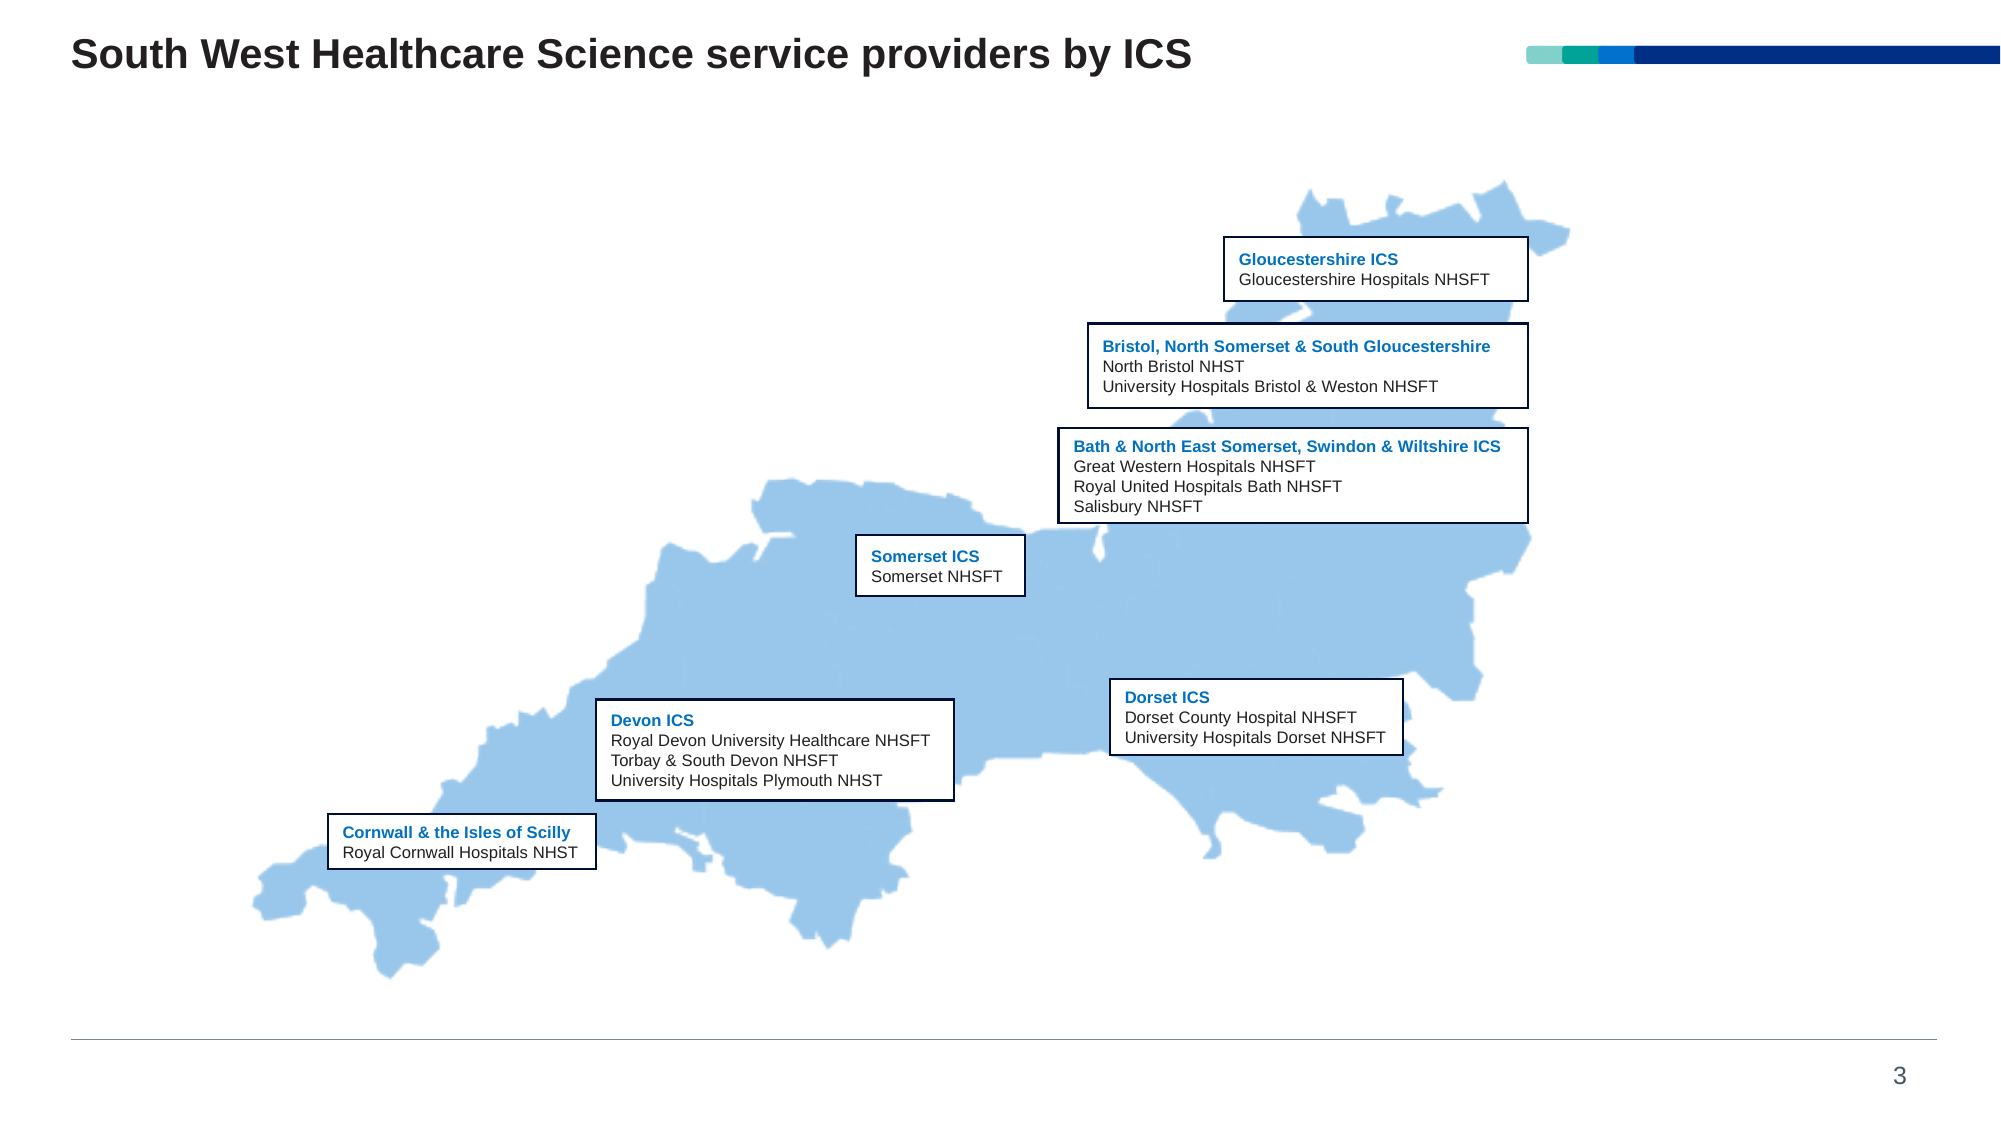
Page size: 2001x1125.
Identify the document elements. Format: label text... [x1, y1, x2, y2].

text_box Bristol, North Somerset & South Gloucestershire North Bristol NHST University Hospitals Bristol & Weston NHSFT [1088, 324, 1528, 408]
text_box Cornwall & the Isles of Scilly Royal Cornwall Hospitals NHST [328, 814, 596, 869]
text_box Gloucestershire ICS Gloucestershire Hospitals NHSFT [1224, 237, 1528, 301]
text_box Dorset ICS Dorset County Hospital NHSFT University Hospitals Dorset NHSFT [1110, 679, 1403, 755]
text_box Devon ICS Royal Devon University Healthcare NHSFT Torbay & South Devon NHSFT University Hospitals Plymouth NHST [596, 700, 954, 800]
text_box Somerset ICS Somerset NHSFT [856, 535, 1025, 596]
picture [243, 172, 1584, 1005]
text_box Bath & North East Somerset, Swindon & Wiltshire ICS Great Western Hospitals NHSFT Royal United Hospitals Bath NHSFT Salisbury NHSFT [1059, 428, 1528, 523]
title South West Healthcare Science service providers by ICS [70, 32, 1513, 79]
